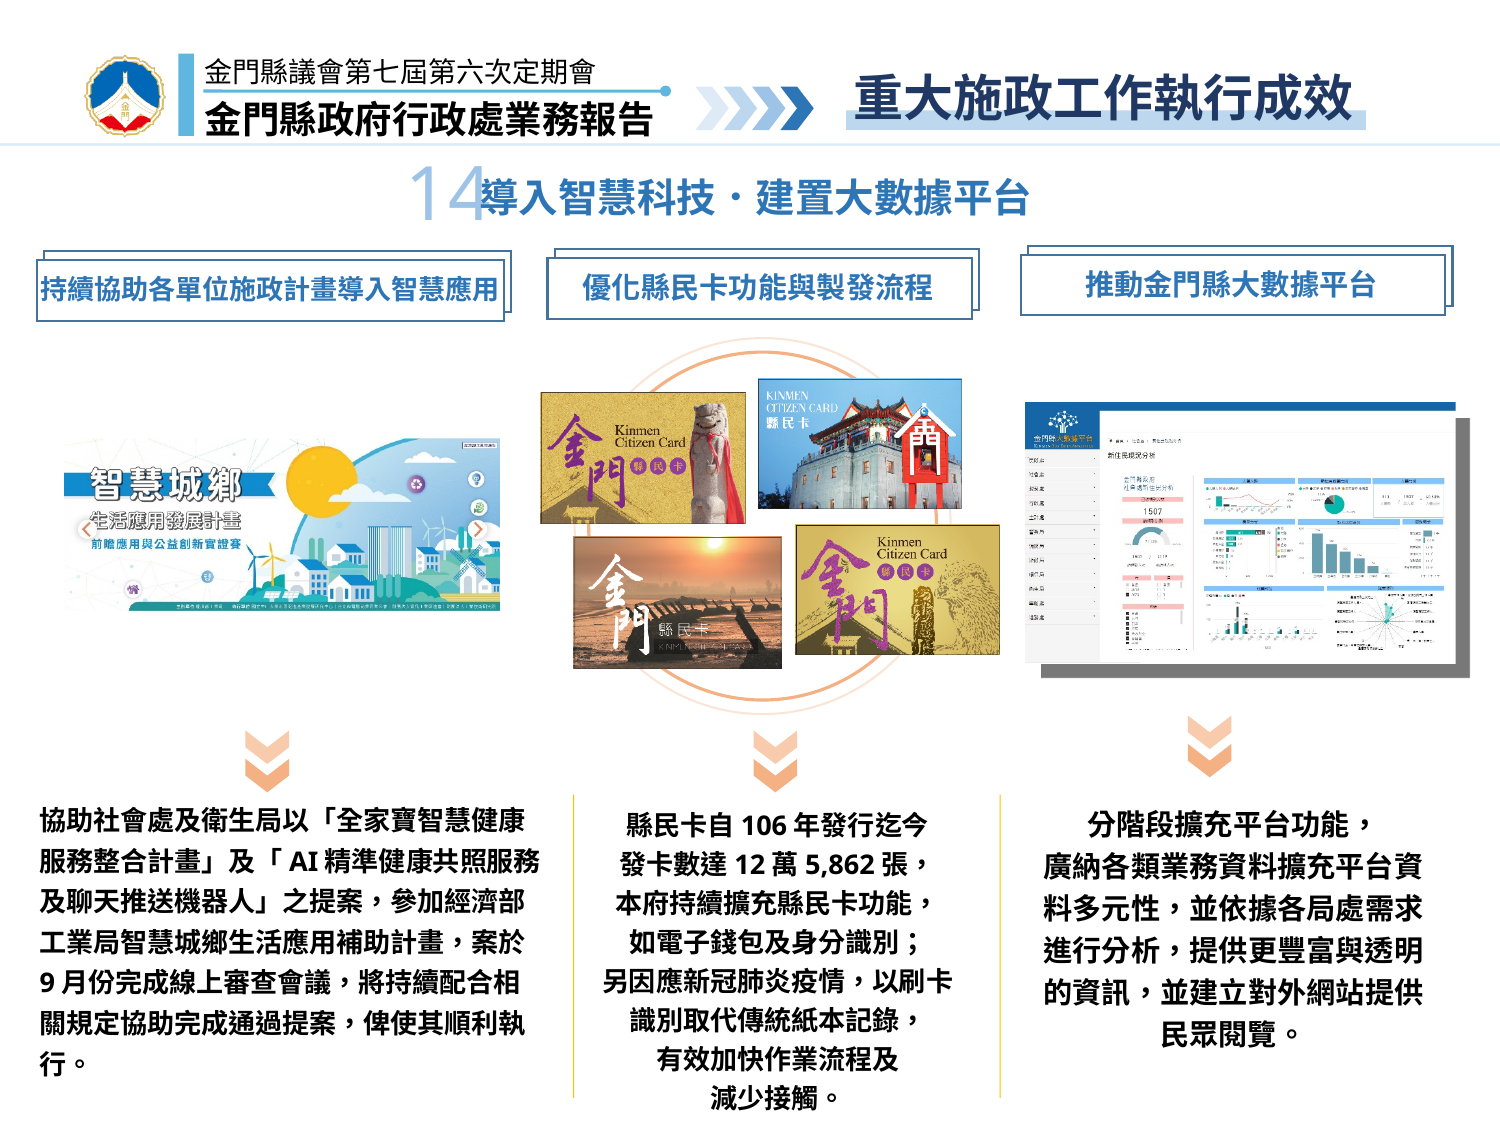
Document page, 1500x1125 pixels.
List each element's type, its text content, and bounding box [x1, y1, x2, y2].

picture [50, 46, 187, 149]
text_box 14 [456, 191, 464, 202]
text_box [780, 86, 814, 131]
text_box [753, 730, 798, 764]
text_box [660, 85, 672, 97]
picture [573, 536, 782, 669]
picture [795, 524, 1000, 655]
text_box 協助社會處及衛生局以「全家寶智慧健康服務整合計畫」及「AI精準健康共照服務及聊天推送機器人」之提案，參加經濟部工業局智慧城鄉生活應用補助計畫，案於 9月份完成線上審查會議，將持續配合相關規定協助完成通過提案，俾使其順利執行。 [24, 753, 560, 1087]
text_box 14 [391, 149, 518, 243]
text_box 金門縣議會第七屆第六次定期會 [189, 47, 670, 88]
text_box [1187, 715, 1232, 749]
text_box 重大施政工作執行成效 [809, 58, 1369, 134]
picture [540, 392, 746, 524]
text_box [547, 258, 972, 319]
text_box [752, 86, 786, 131]
text_box 分階段擴充平台功能， 廣納各類業務資料擴充平台資料多元性，並依據各局處需求進行分析，提供更豐富與透明的資訊，並建立對外網站提供民眾閱覽。 [1020, 792, 1446, 1059]
text_box [723, 86, 758, 131]
picture [64, 438, 500, 611]
text_box [36, 313, 504, 321]
text_box 縣民卡自106年發行迄今 發卡數達12萬5,862張， 本府持續擴充縣民卡功能， 如電子錢包及身分識別； 另因應新冠肺炎疫情，以刷卡 識別取代傳統紙本記錄， 有效加快作業流程及 減少接觸。 [587, 794, 968, 1122]
text_box 優化縣民卡功能與製發流程 [567, 262, 949, 313]
text_box [1187, 743, 1232, 778]
text_box 持續協助各單位施政計畫導入智慧應用 [25, 264, 515, 313]
text_box [245, 730, 290, 753]
picture [758, 378, 962, 509]
text_box [753, 758, 798, 793]
text_box [1020, 254, 1446, 316]
text_box 金門縣政府行政處業務報告 [189, 88, 688, 149]
text_box [36, 260, 504, 264]
text_box [695, 86, 729, 131]
text_box 導入智慧科技．建置大數據平台 [464, 165, 1068, 228]
picture [1025, 402, 1456, 664]
text_box 推動金門縣大數據平台 [1070, 258, 1393, 309]
